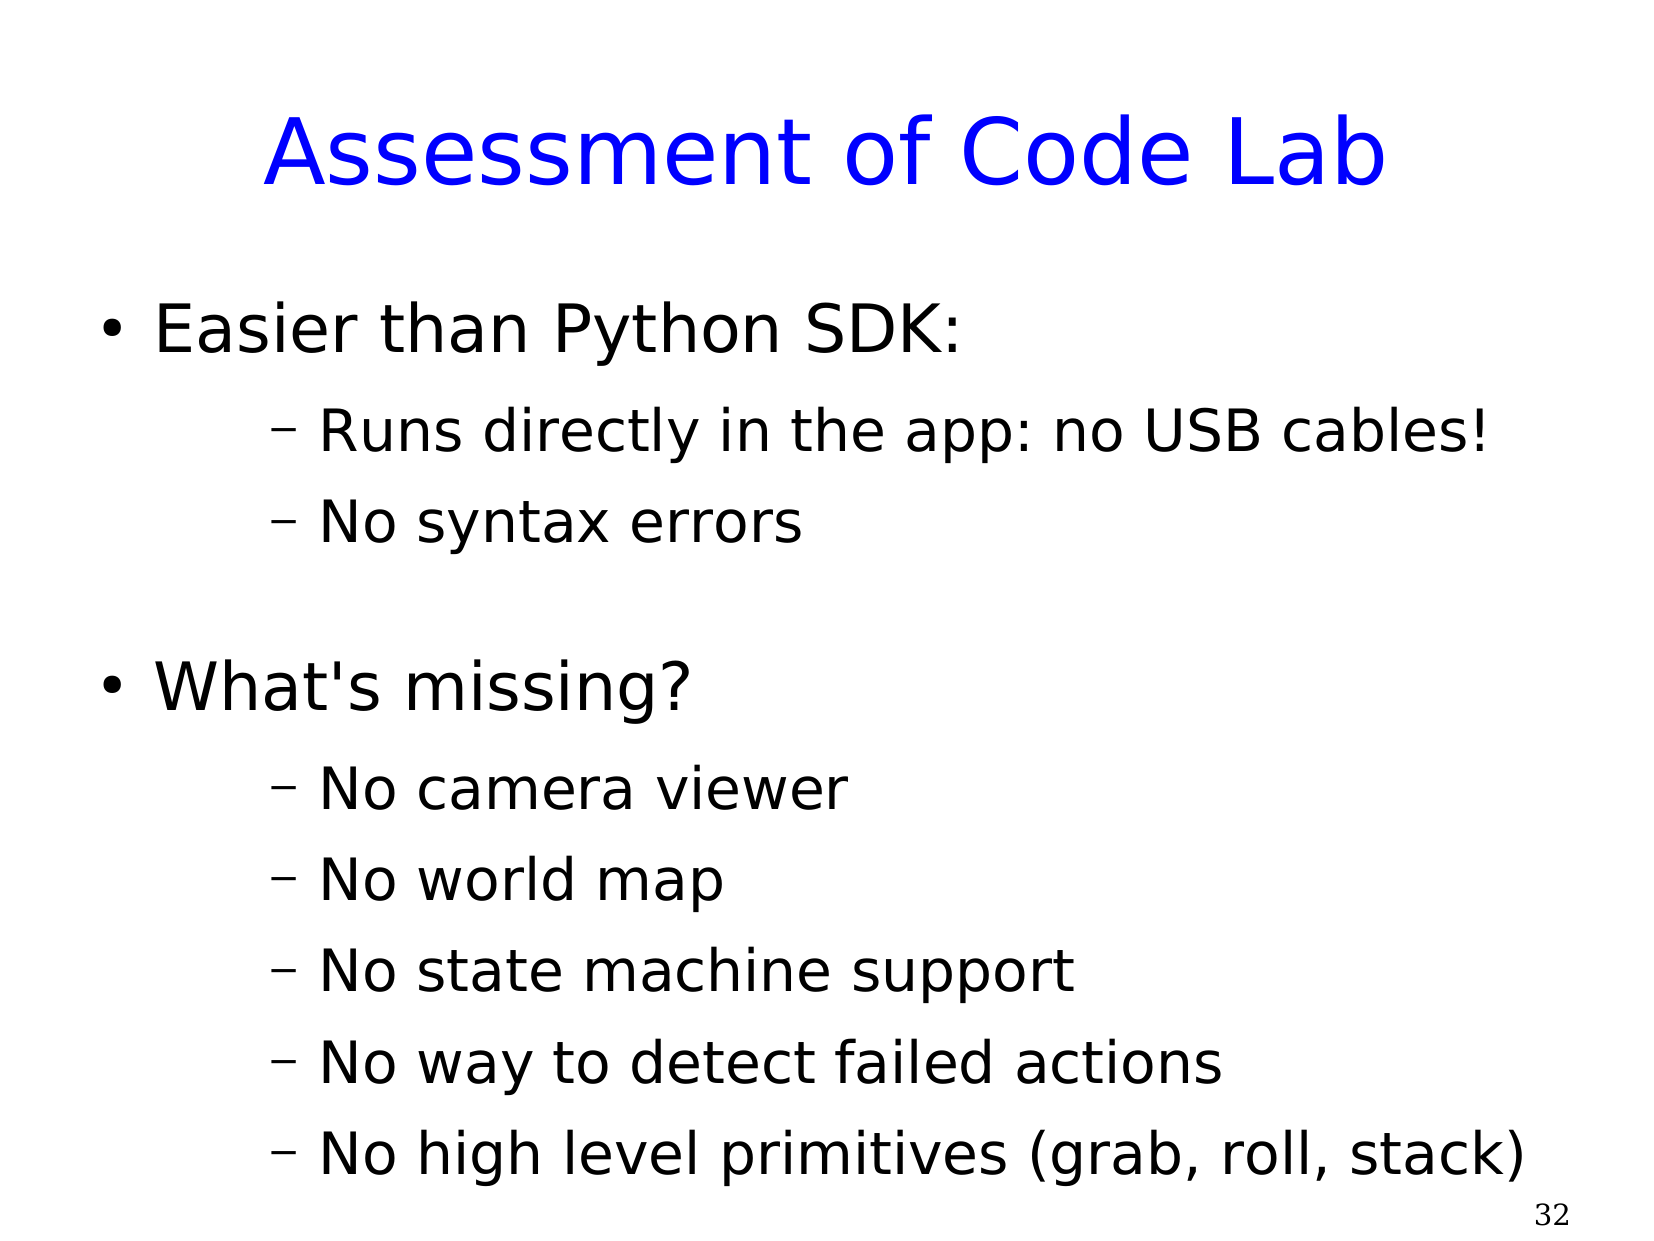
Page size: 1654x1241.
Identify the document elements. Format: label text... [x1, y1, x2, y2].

list Easier than Python SDK: Runs directly in the app: no USB cables! No syntax errors What's missing? No camera viewer No world map No state machine support No way to detect failed actions No high level primitives (grab, roll, stack) [82, 290, 1571, 1189]
title Assessment of Code Lab [82, 49, 1571, 257]
